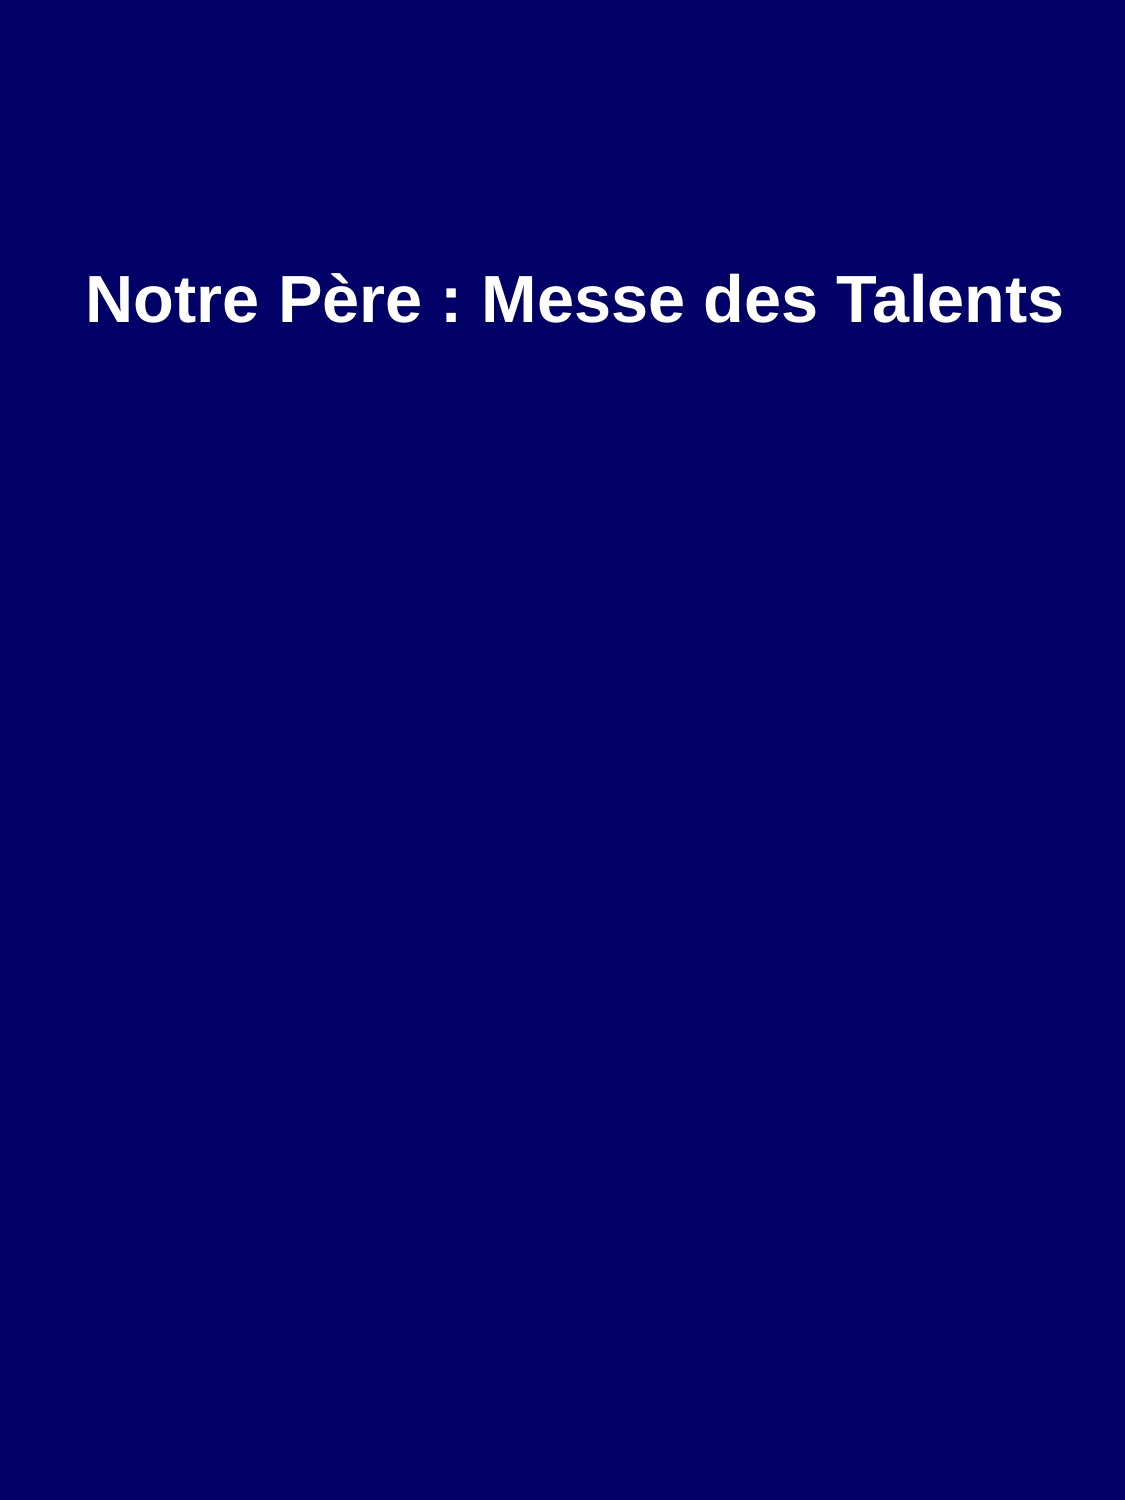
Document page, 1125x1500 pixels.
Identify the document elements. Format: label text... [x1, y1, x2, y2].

text_box Notre Père : Messe des Talents [70, 248, 1087, 337]
